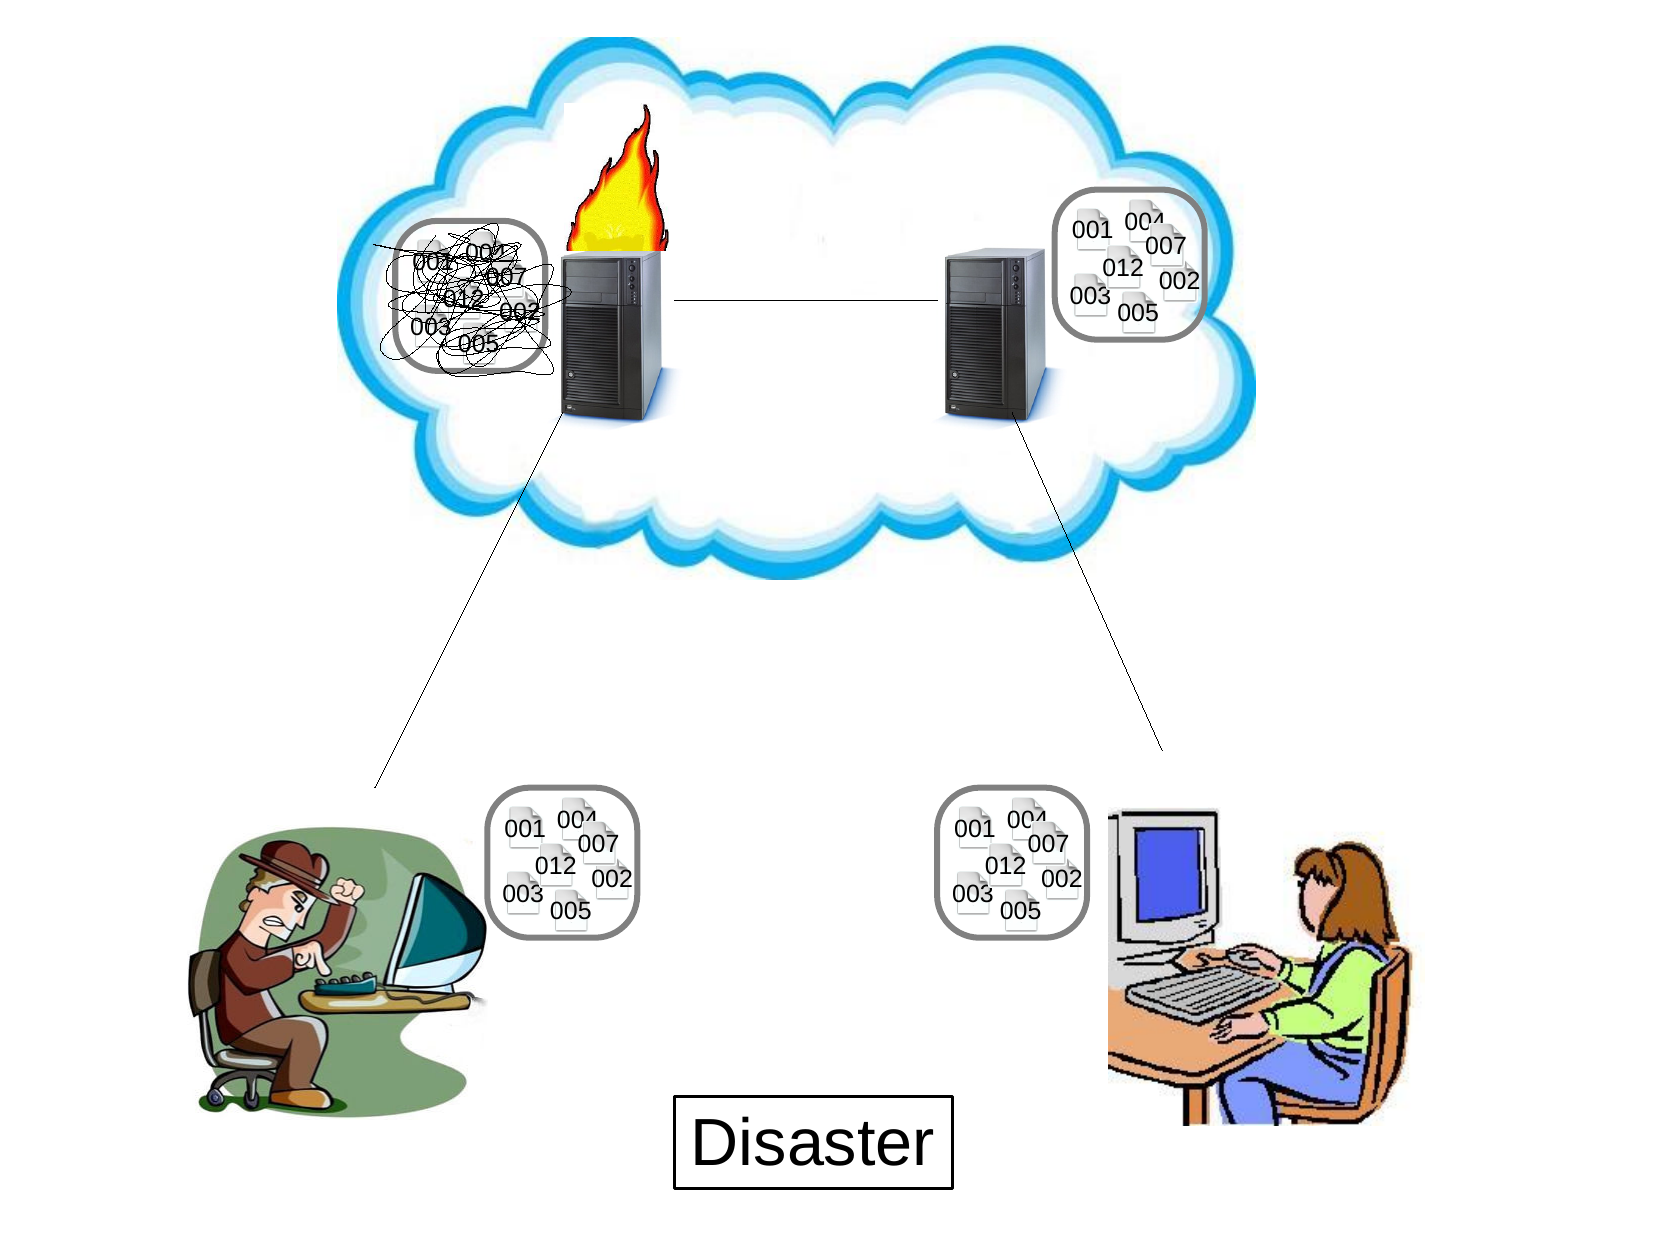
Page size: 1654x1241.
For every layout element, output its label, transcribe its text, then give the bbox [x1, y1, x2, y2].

picture [187, 825, 488, 1120]
picture [501, 797, 634, 933]
picture [951, 797, 1084, 933]
text_box Disaster [674, 1096, 953, 1189]
picture [1108, 807, 1425, 1126]
picture [337, 37, 1256, 580]
